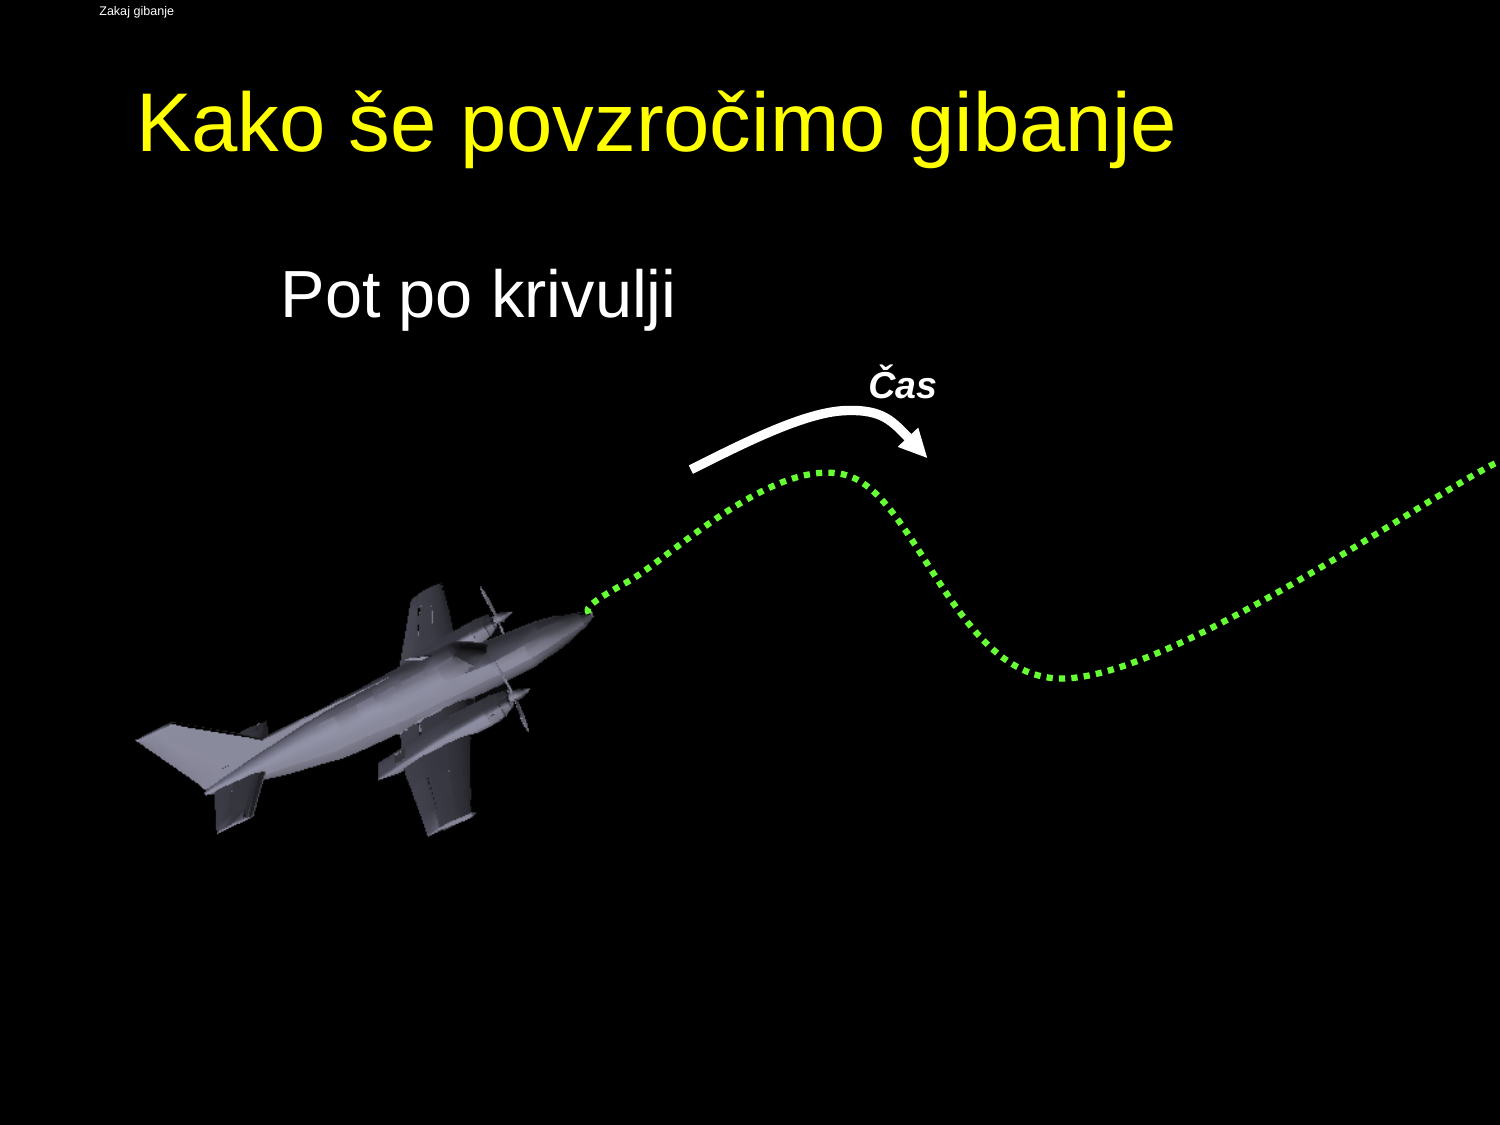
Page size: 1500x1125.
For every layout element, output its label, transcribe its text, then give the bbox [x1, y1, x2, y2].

picture [64, 515, 644, 893]
text_box Pot po krivulji [265, 243, 692, 419]
text_box Kako še povzročimo gibanje [121, 60, 1193, 176]
text_box Čas [853, 353, 952, 414]
title Zakaj gibanje [0, 0, 274, 26]
